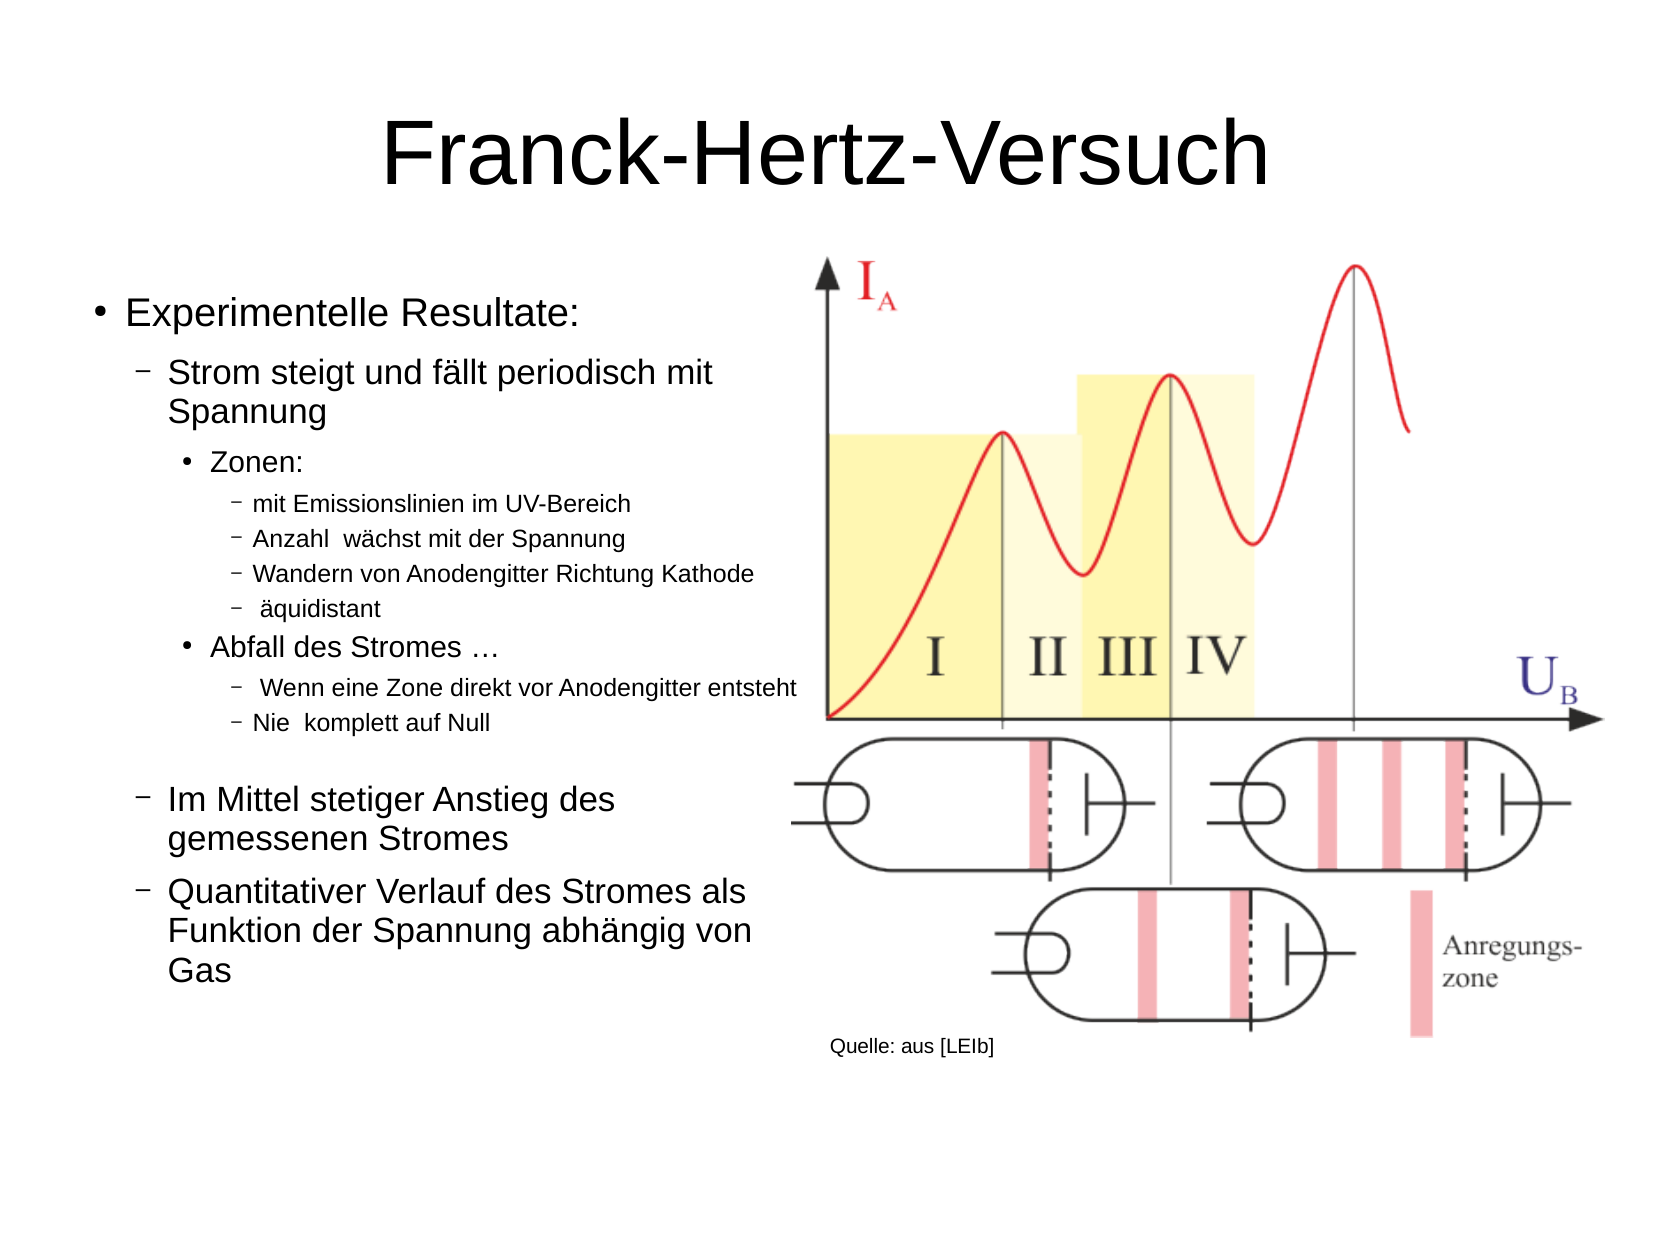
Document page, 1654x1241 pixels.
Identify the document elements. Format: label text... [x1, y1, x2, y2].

picture [791, 256, 1605, 1038]
list Experimentelle Resultate: Strom steigt und fällt periodisch mit Spannung Zonen: mit Emissionslinien im UV-Bereich Anzahl wächst mit der Spannung Wandern von Anodengitter Richtung Kathode äquidistant Abfall des Stromes … Wenn eine Zone direkt vor Anodengitter entsteht Nie komplett auf Null Im Mittel stetiger Anstieg des gemessenen Stromes Quantitativer Verlauf des Stromes als Funktion der Spannung abhängig von Gas [82, 290, 791, 1010]
text_box Quelle: aus [LEIb] [814, 1027, 1654, 1066]
title Franck-Hertz-Versuch [82, 49, 1571, 257]
